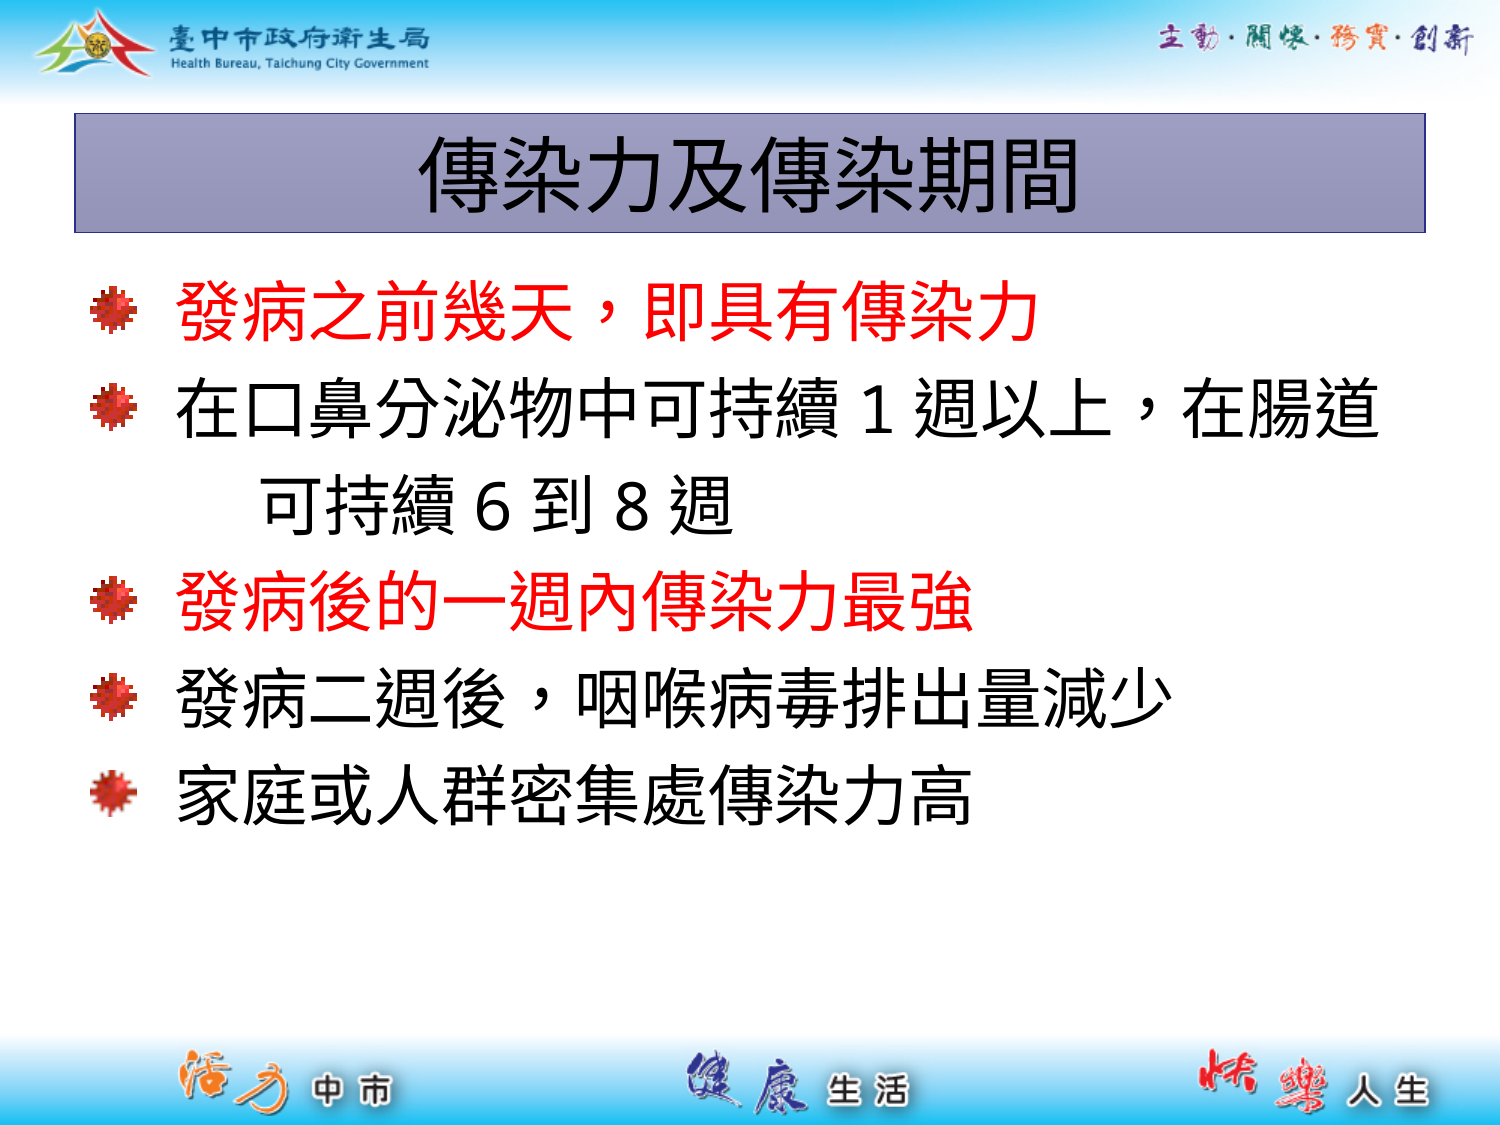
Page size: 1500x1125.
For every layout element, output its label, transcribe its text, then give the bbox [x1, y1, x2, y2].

title 傳染力及傳染期間 [75, 113, 1426, 233]
list 發病之前幾天，即具有傳染力 在口鼻分泌物中可持續1週以上，在腸道 可持續6到8週 發病後的一週內傳染力最強 發病二週後，咽喉病毒排出量減少 家庭或人群密集處傳染力高 [75, 262, 1426, 1005]
